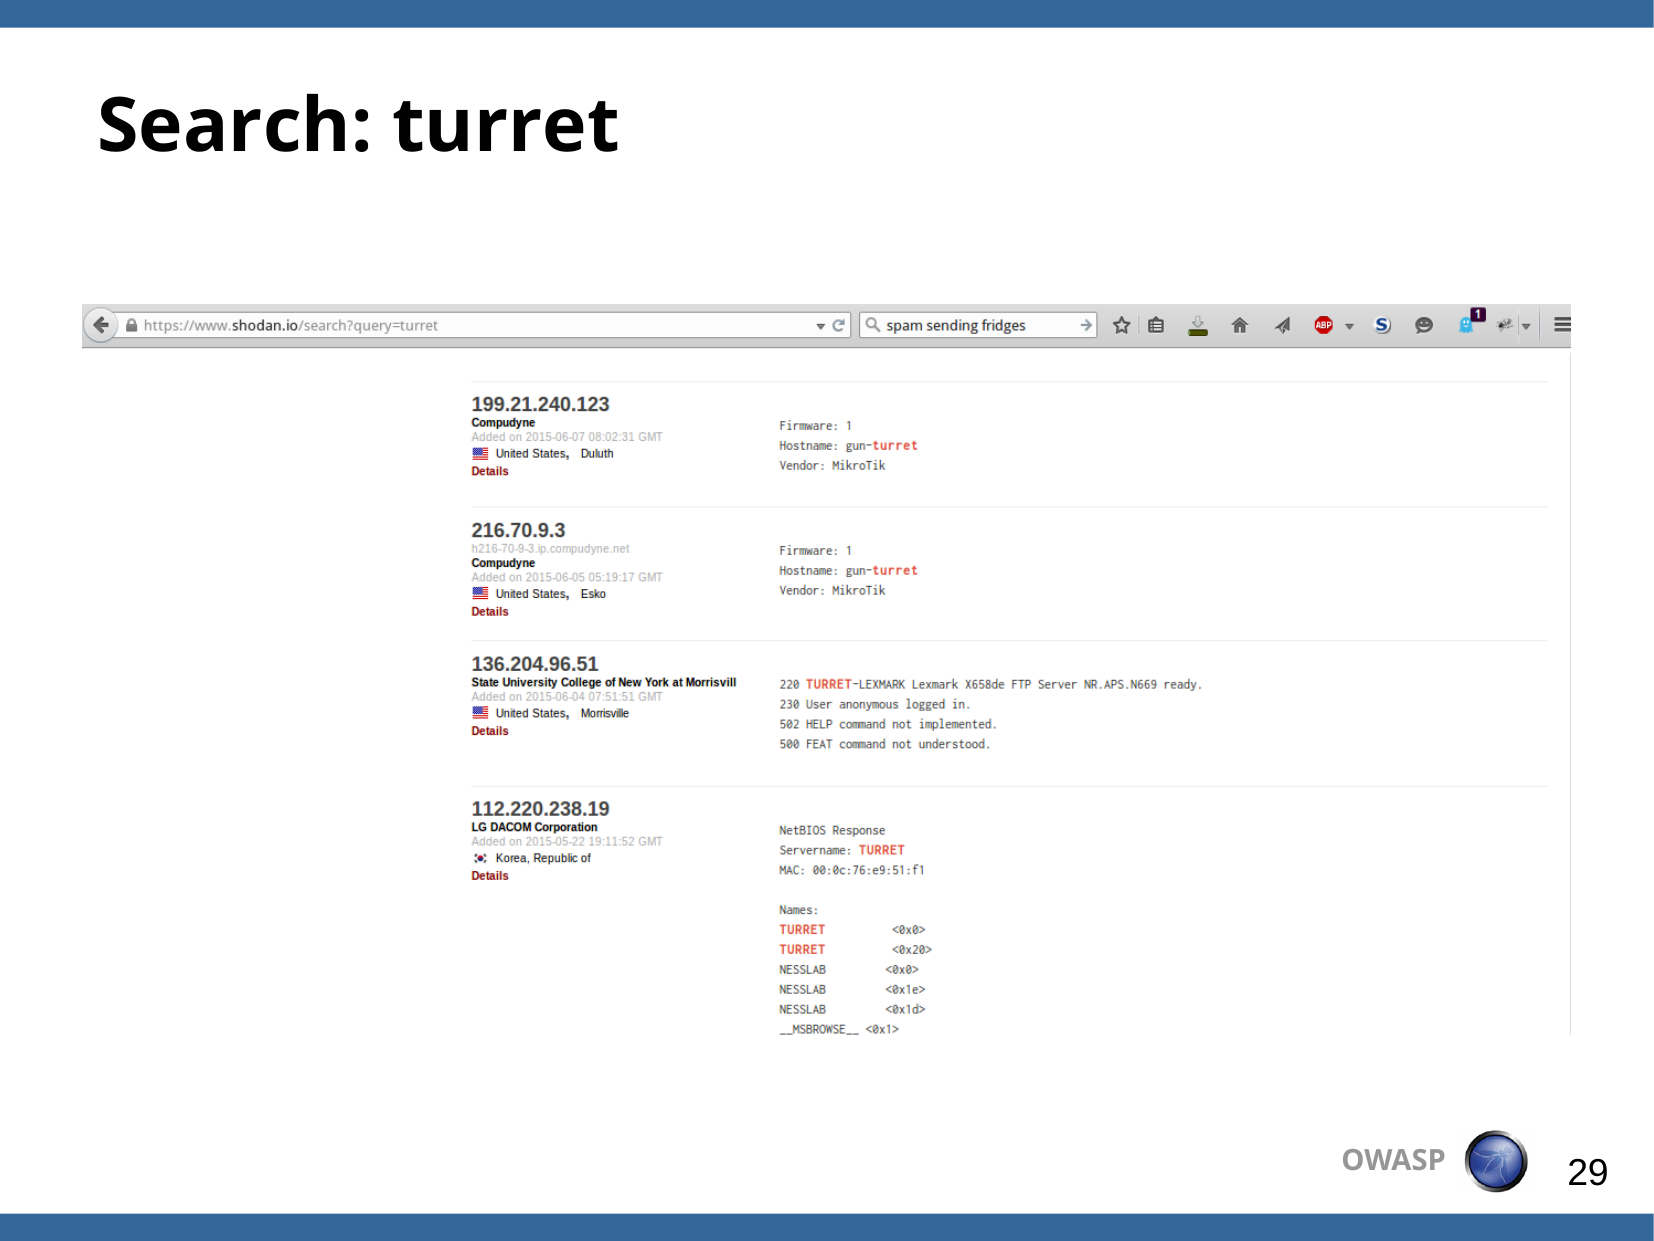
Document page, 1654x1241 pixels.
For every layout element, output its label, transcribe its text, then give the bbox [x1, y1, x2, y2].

picture [82, 304, 1571, 1038]
picture [1460, 1129, 1530, 1193]
title Search: turret [82, 35, 1571, 207]
